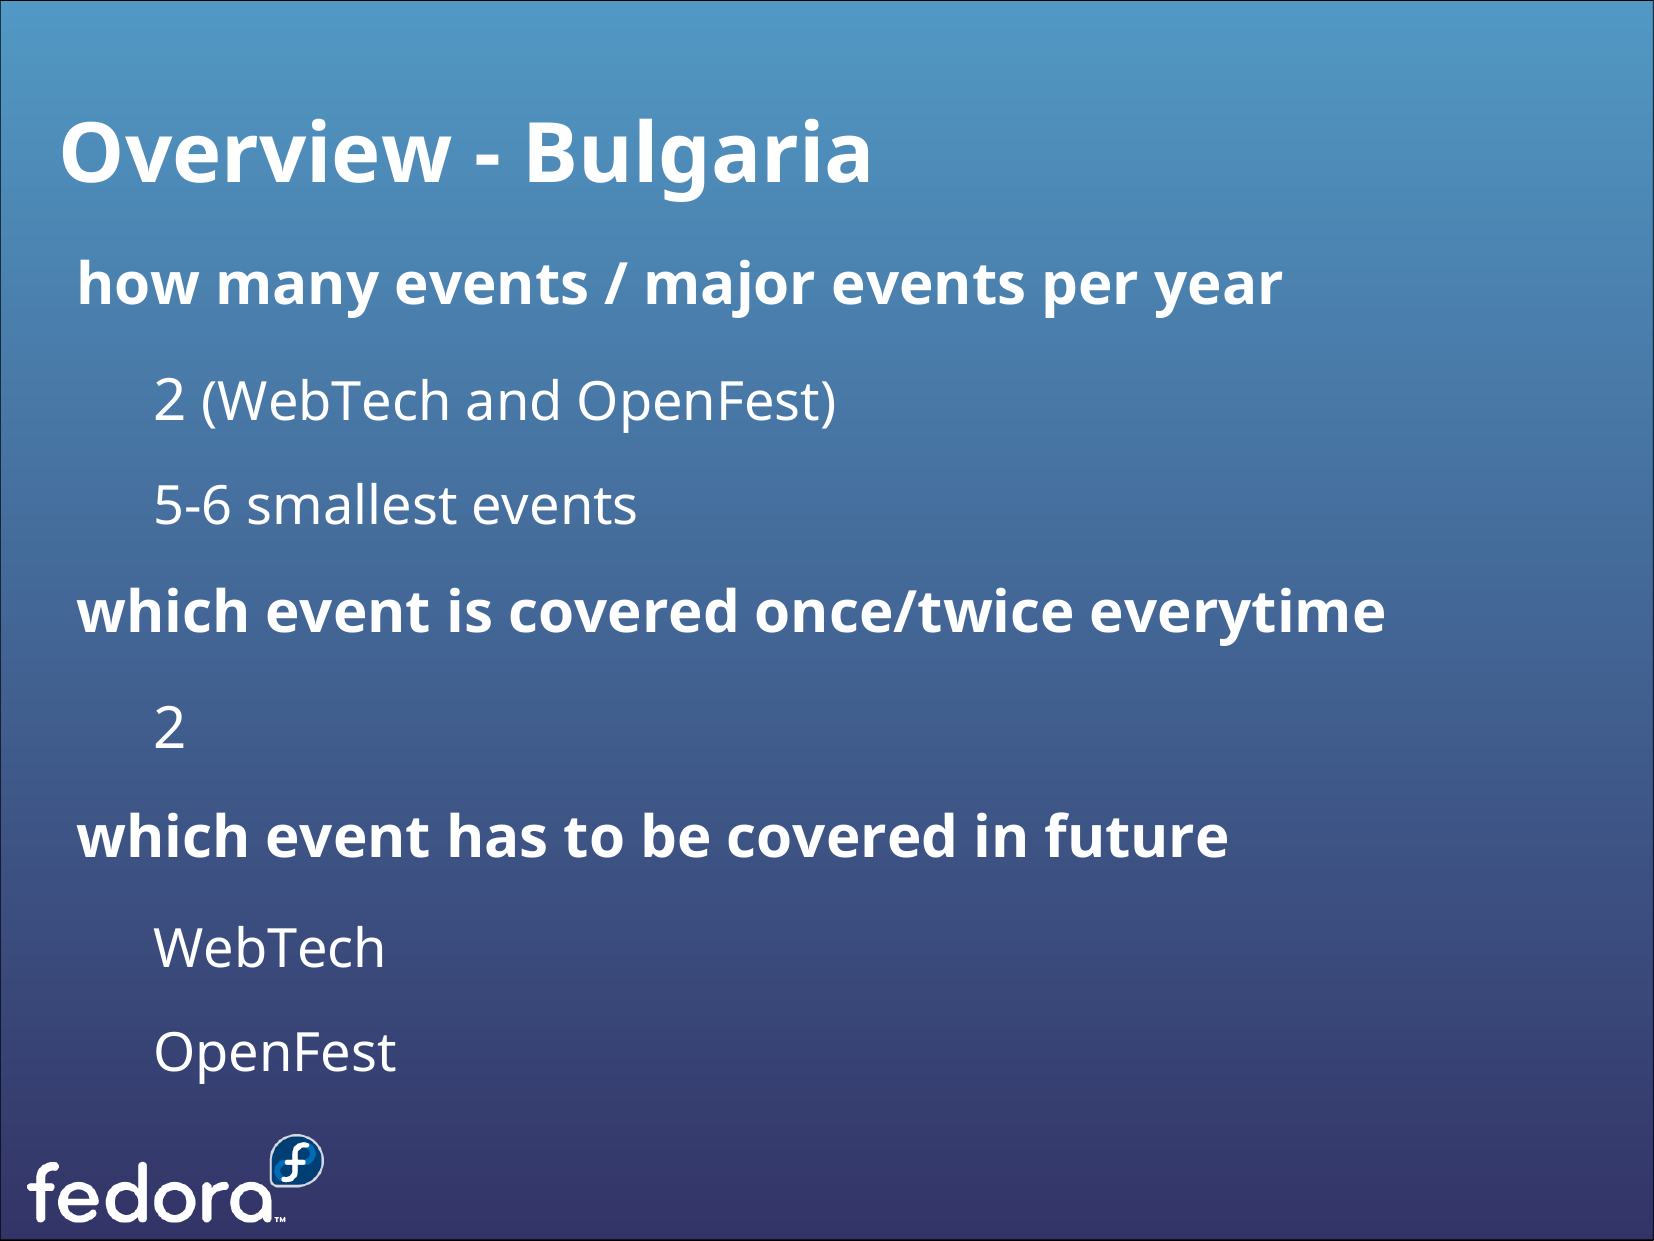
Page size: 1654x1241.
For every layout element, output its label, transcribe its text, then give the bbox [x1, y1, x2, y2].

list how many events / major events per year 2 (WebTech and OpenFest) 5-6 smallest events which event is covered once/twice everytime 2 which event has to be covered in future WebTech OpenFest [59, 236, 1624, 1063]
title Overview - Bulgaria [59, 88, 1624, 207]
picture [26, 1133, 325, 1223]
